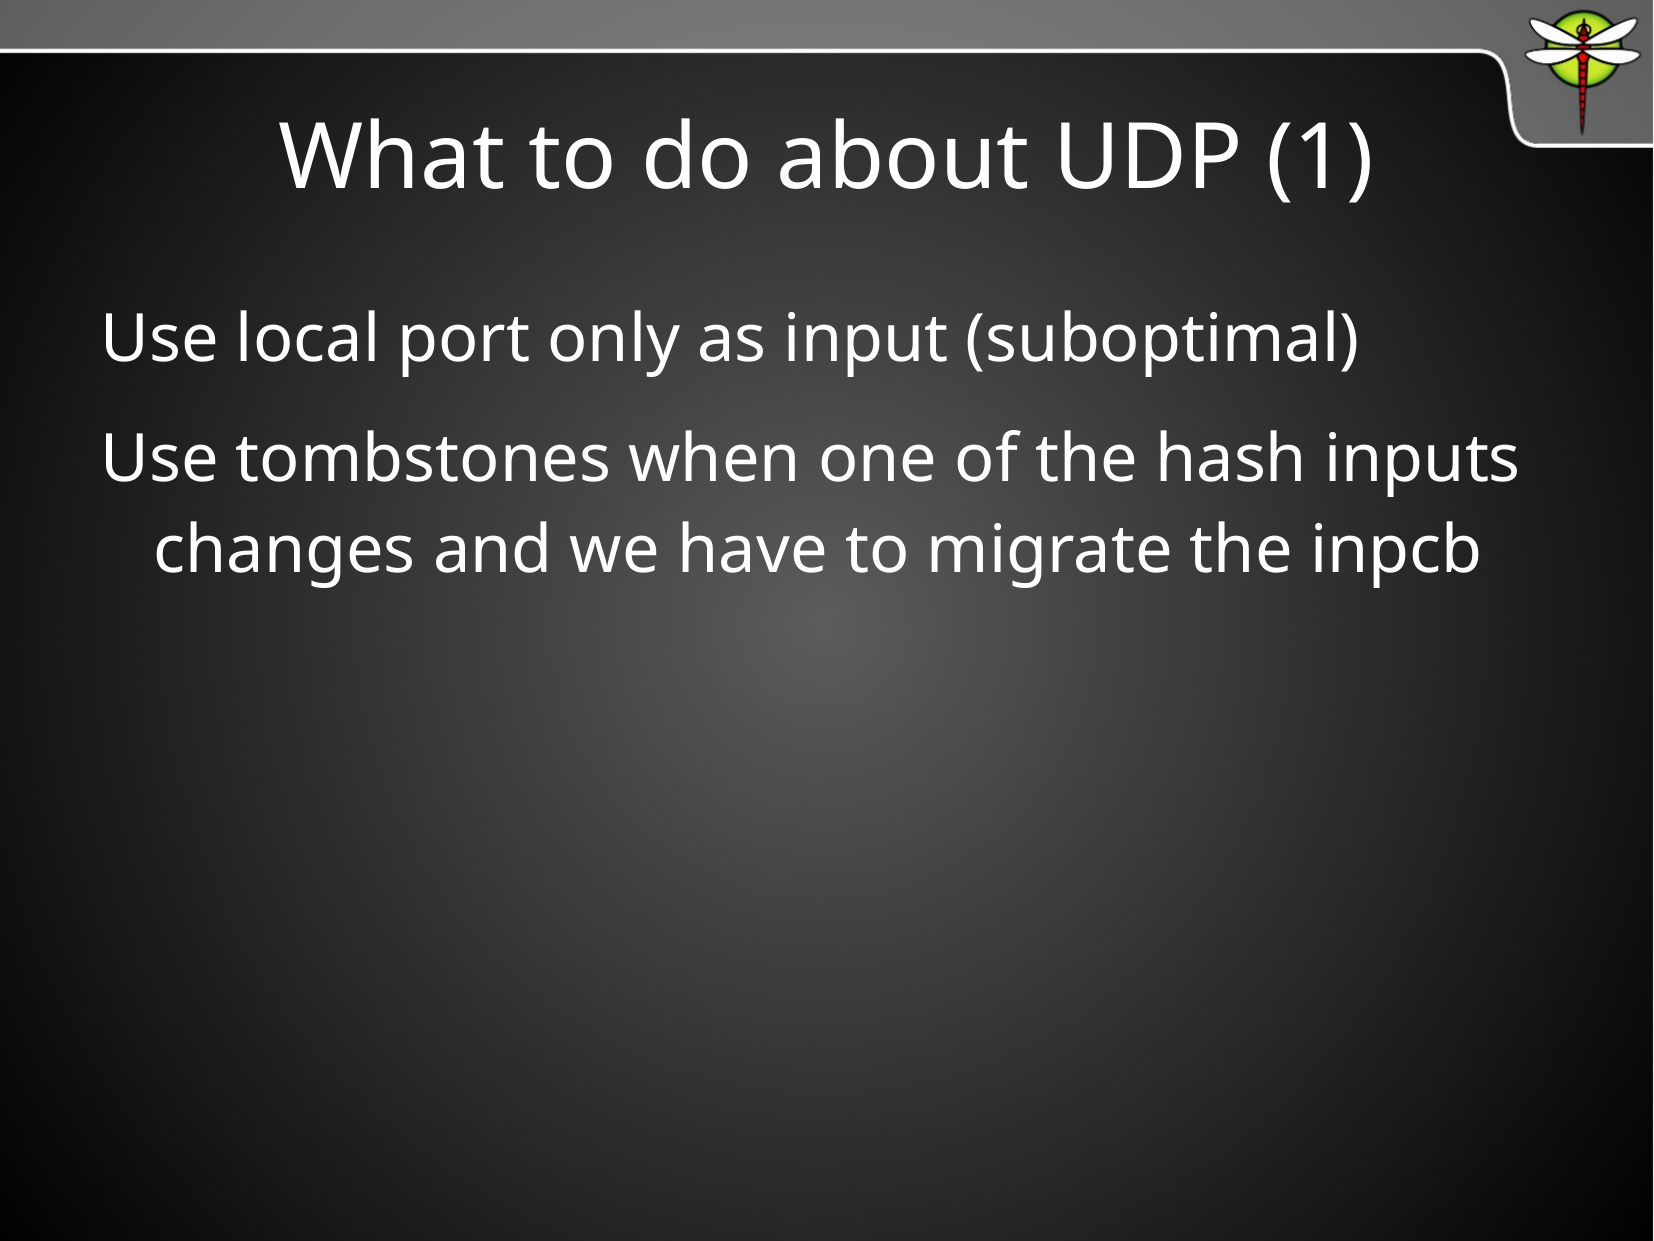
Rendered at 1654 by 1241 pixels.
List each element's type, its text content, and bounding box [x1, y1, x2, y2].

picture [0, 0, 1654, 1241]
list Use local port only as input (suboptimal) Use tombstones when one of the hash inputs changes and we have to migrate the inpcb [82, 290, 1571, 1094]
title What to do about UDP (1) [82, 49, 1571, 257]
